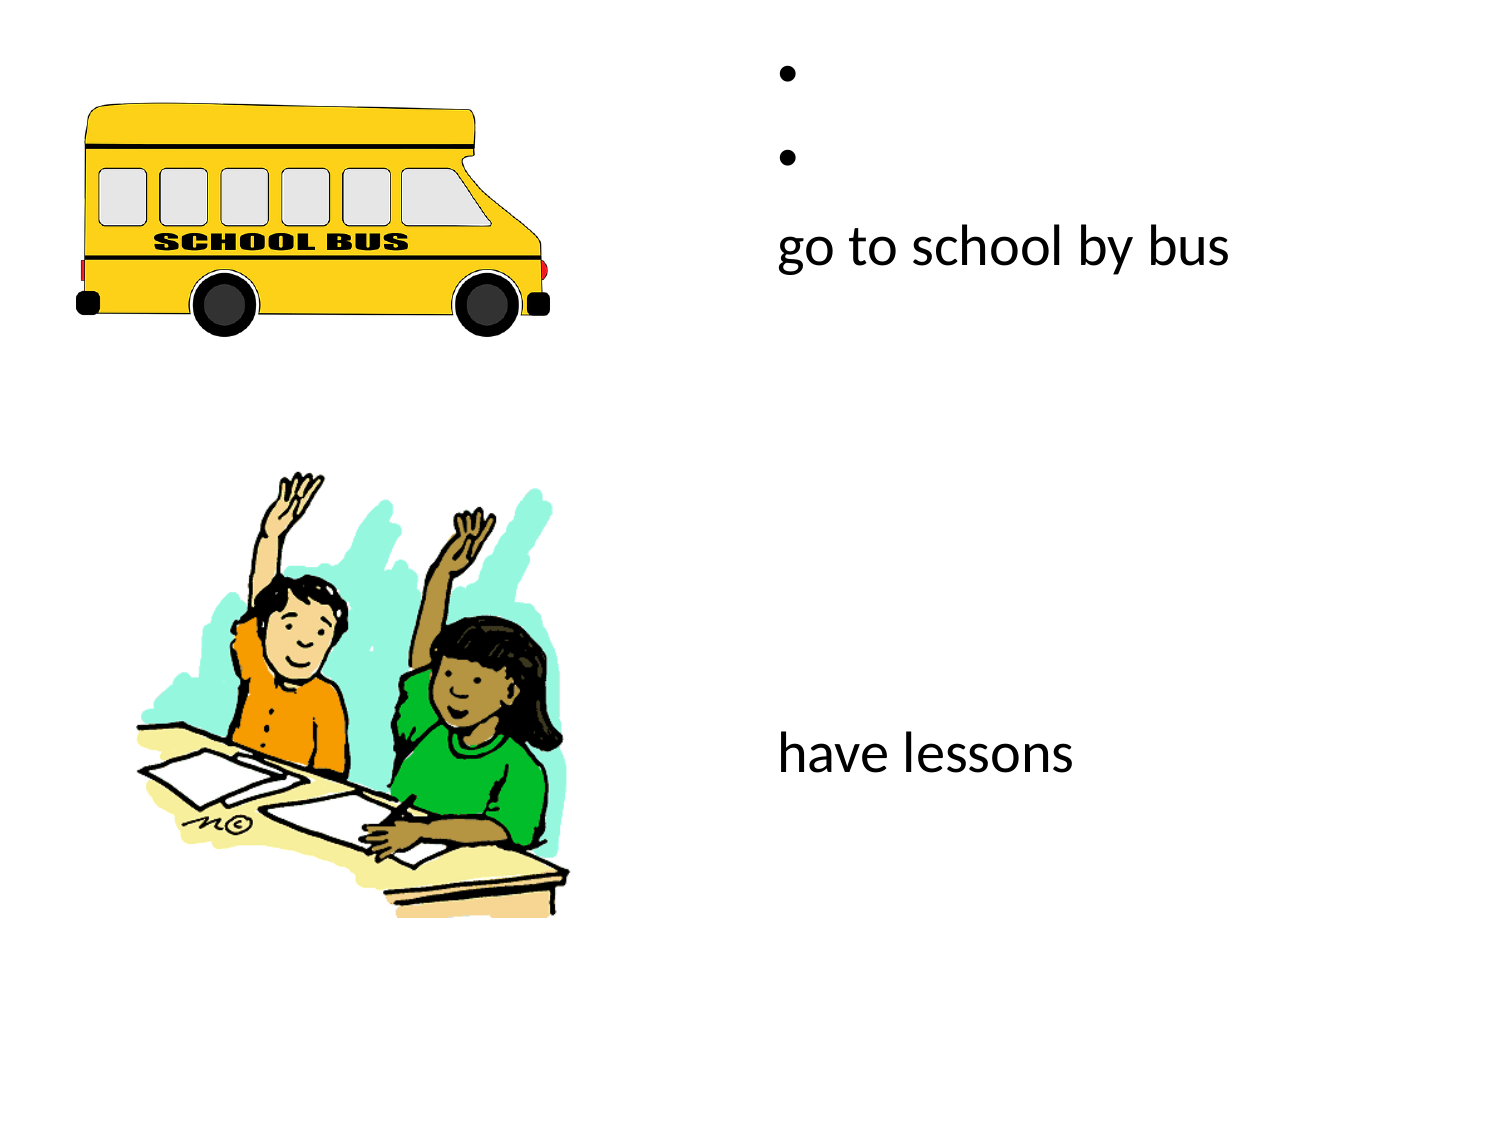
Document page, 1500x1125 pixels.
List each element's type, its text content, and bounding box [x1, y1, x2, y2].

list go to school by bus have lessons [762, 30, 1426, 1071]
picture [76, 101, 550, 339]
picture [135, 468, 574, 919]
